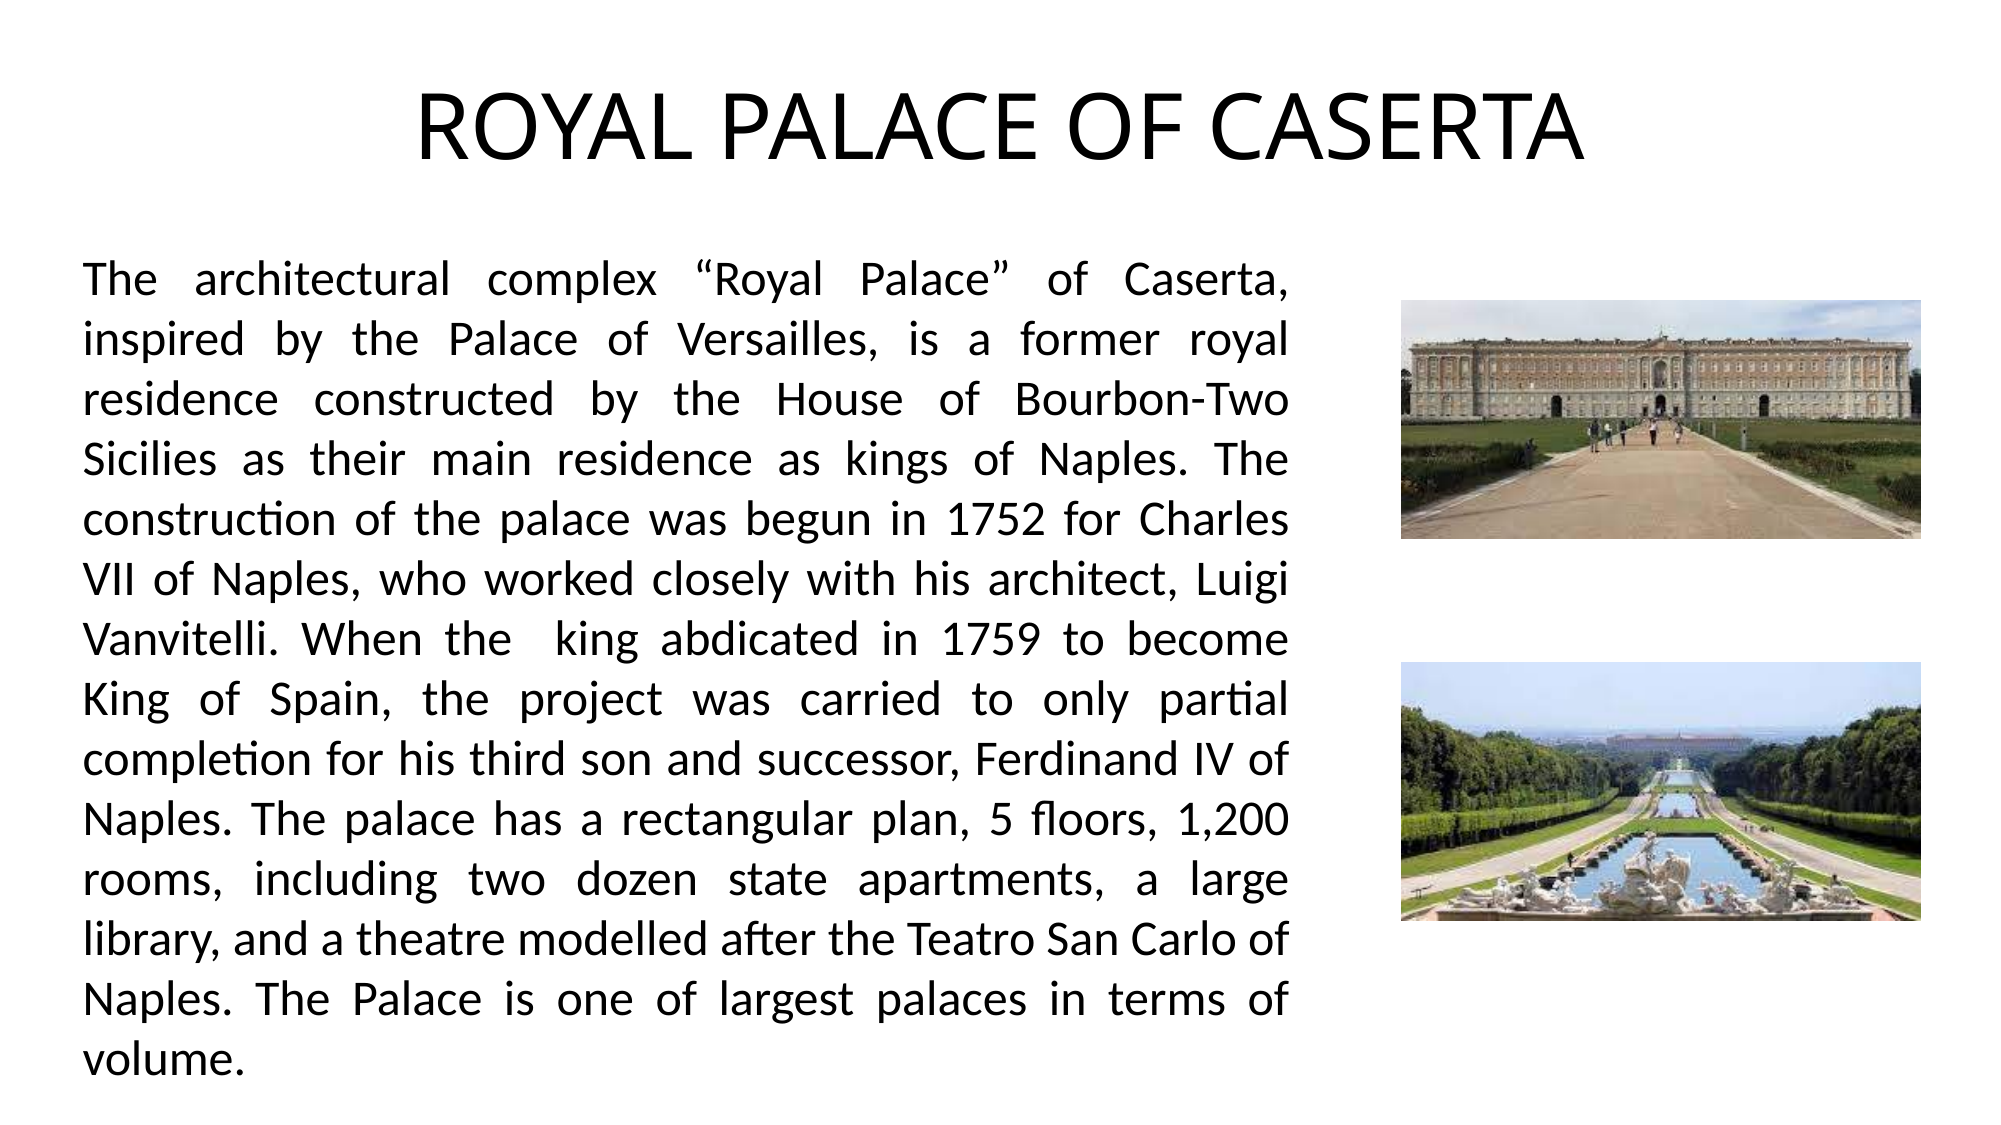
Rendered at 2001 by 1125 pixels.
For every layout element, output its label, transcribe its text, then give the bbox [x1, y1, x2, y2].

title ROYAL PALACE OF CASERTA [137, 21, 1863, 239]
picture [1401, 300, 1921, 539]
text_box The architectural complex “Royal Palace” of Caserta, inspired by the Palace of Versailles, is a former royal residence constructed by the House of Bourbon-Two Sicilies as their main residence as kings of Naples. The construction of the palace was begun in 1752 for Charles VII of Naples, who worked closely with his architect, Luigi Vanvitelli. When the king abdicated in 1759 to become King of Spain, the project was carried to only partial completion for his third son and successor, Ferdinand IV of Naples. The palace has a rectangular plan, 5 floors, 1,200 rooms, including two dozen state apartments, a large library, and a theatre modelled after the Teatro San Carlo of Naples. The Palace is one of largest palaces in terms of volume. [67, 238, 1305, 1094]
picture [1401, 662, 1921, 921]
